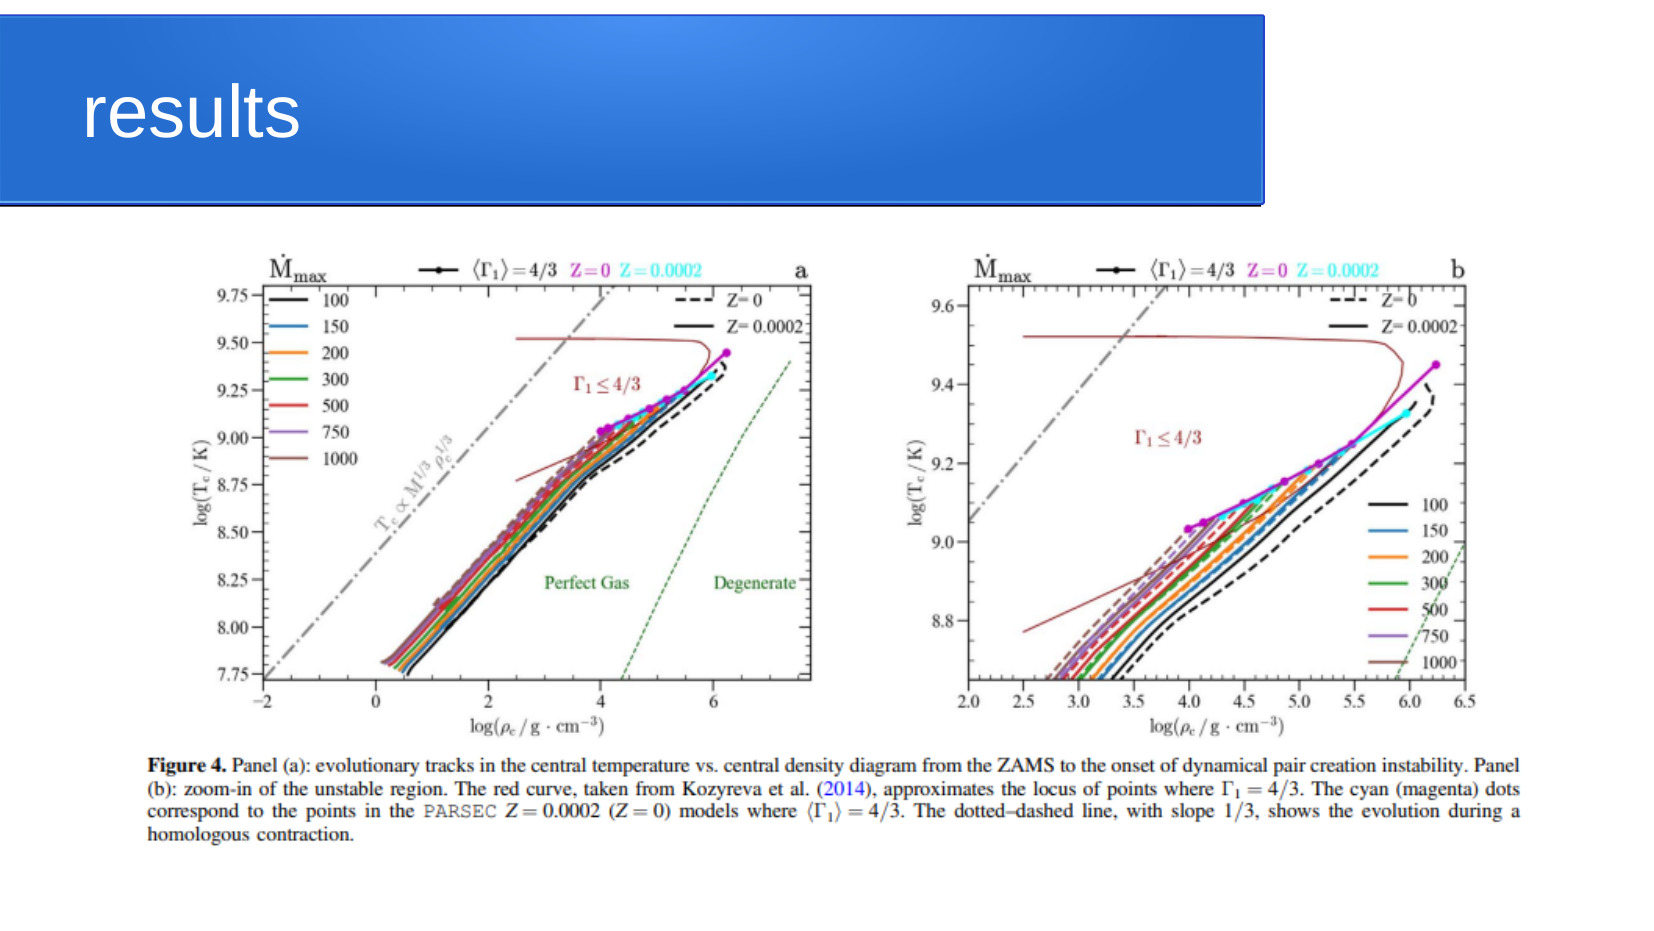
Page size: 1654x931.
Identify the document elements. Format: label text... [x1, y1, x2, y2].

title results [82, 35, 1235, 189]
picture [119, 245, 1531, 856]
